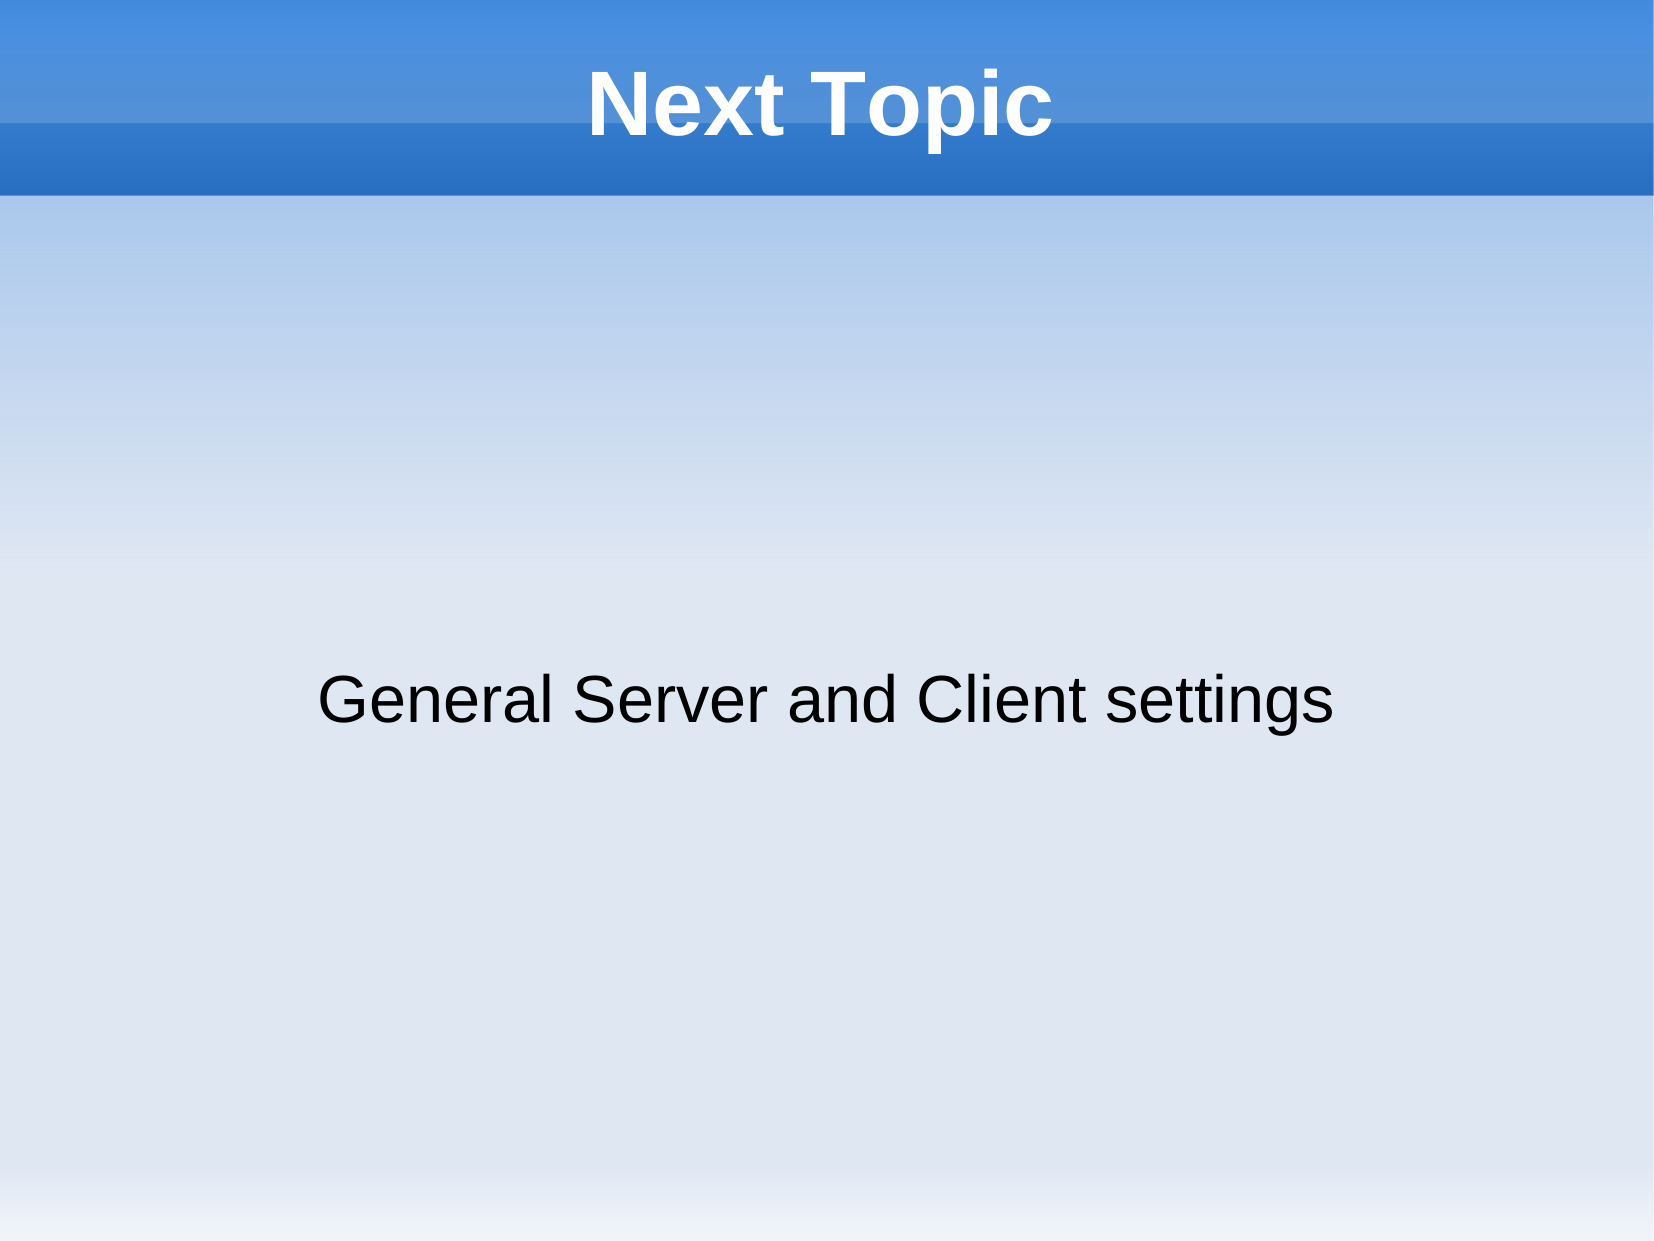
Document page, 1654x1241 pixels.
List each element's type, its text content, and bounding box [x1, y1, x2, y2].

picture [0, 0, 1654, 1241]
subtitle General Server and Client settings [82, 290, 1571, 1109]
title Next Topic [76, 0, 1565, 208]
